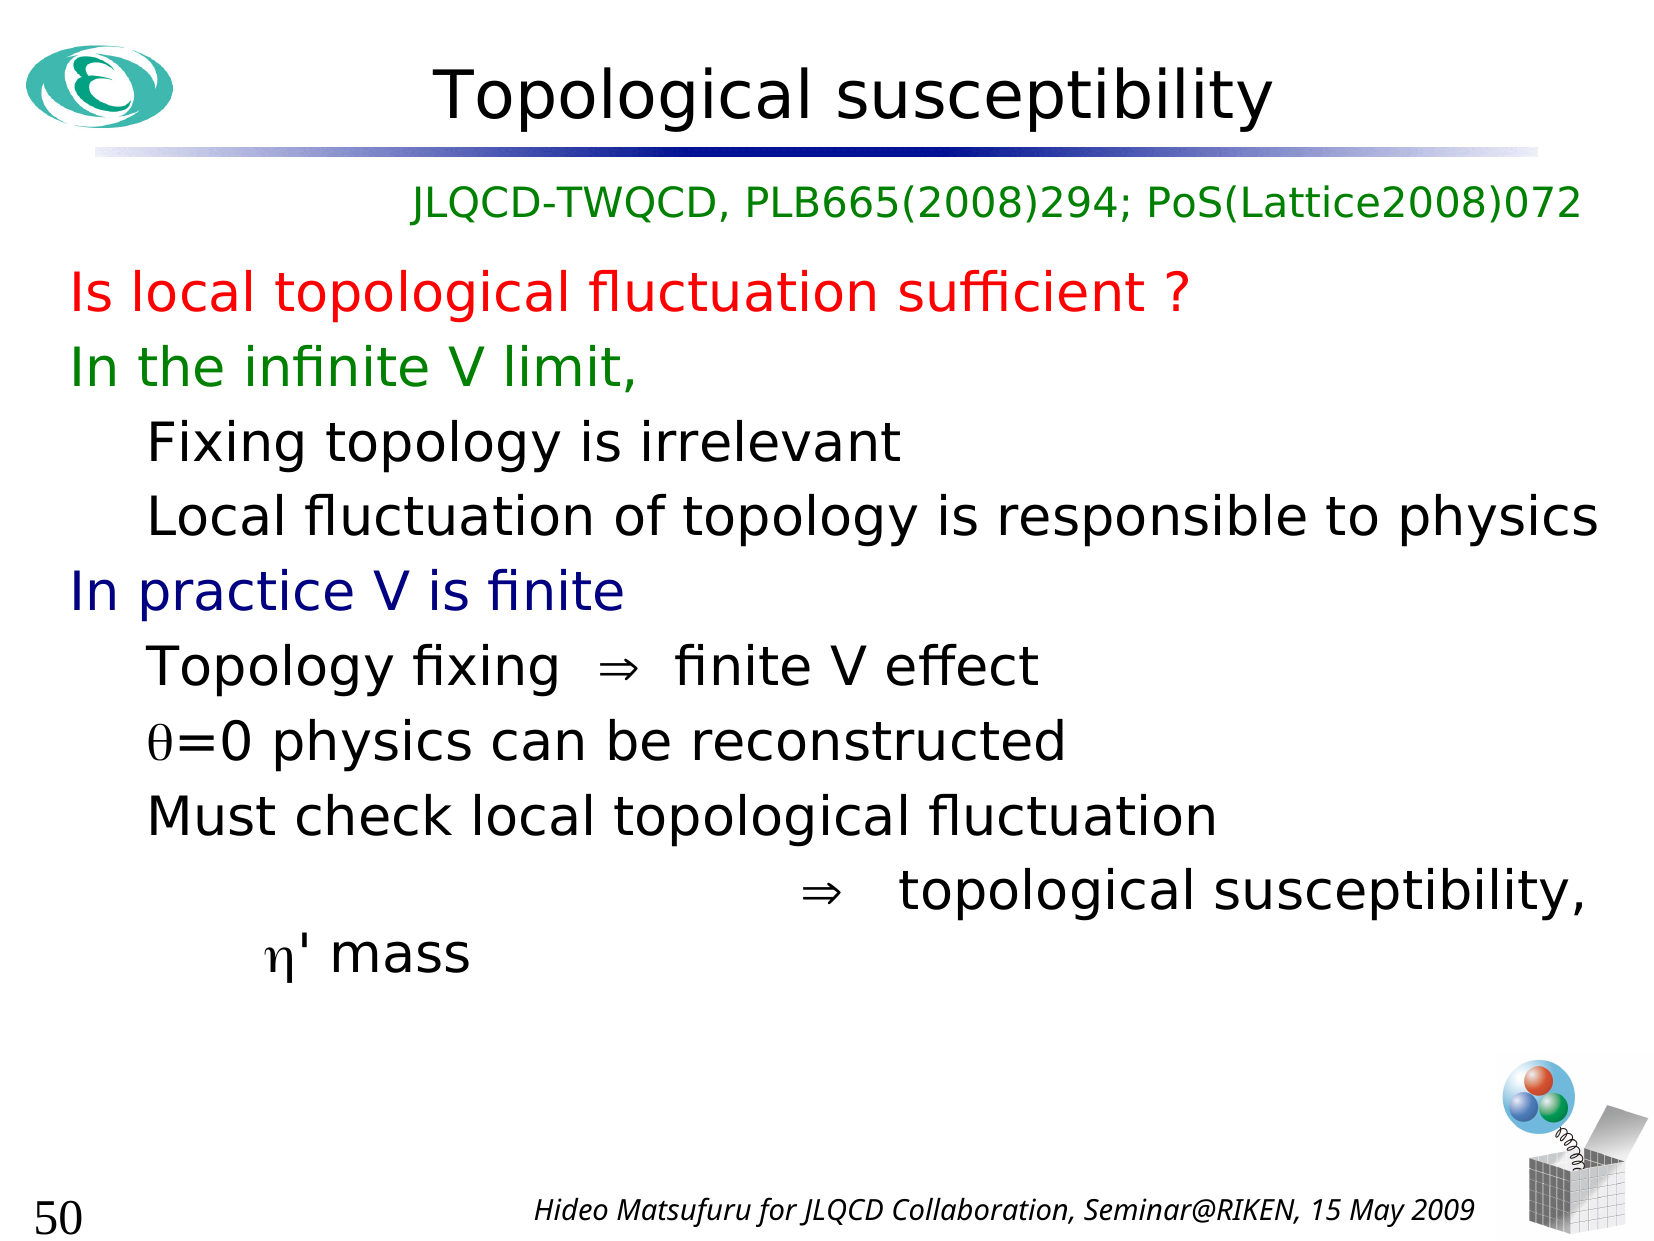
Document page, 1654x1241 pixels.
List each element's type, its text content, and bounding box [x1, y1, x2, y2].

picture [1497, 1053, 1654, 1241]
picture [95, 147, 1538, 157]
list Is local topological fluctuation sufficient ? In the infinite V limit, Fixing topology is irrelevant Local fluctuation of topology is responsible to physics In practice V is finite Topology fixing  finite V effect =0 physics can be reconstructed Must check local topological fluctuation  topological susceptibility, ' mass [51, 261, 1608, 1010]
text_box JLQCD-TWQCD, PLB665(2008)294; PoS(Lattice2008)072 [412, 179, 1584, 228]
title Topological susceptibility [183, 42, 1527, 149]
picture [20, 37, 179, 136]
